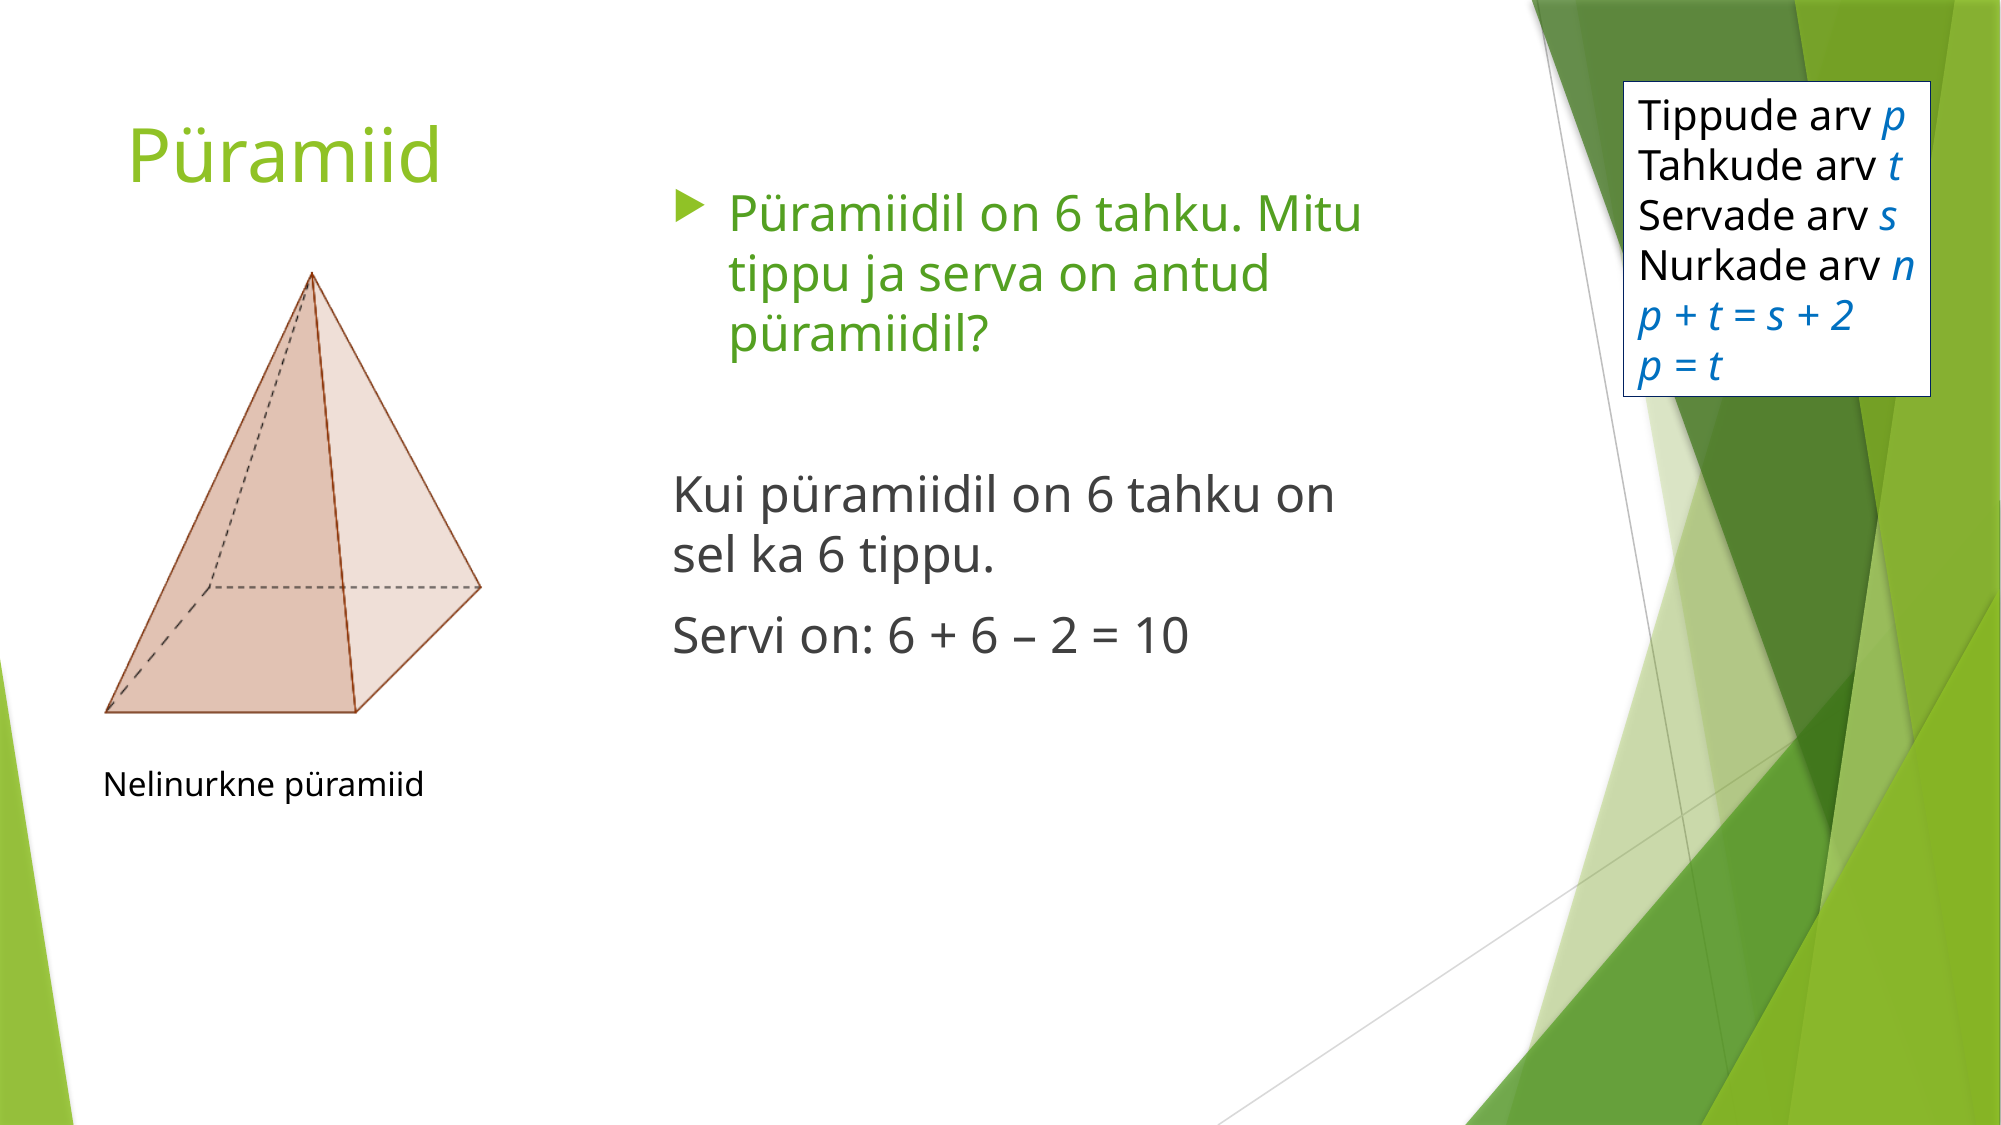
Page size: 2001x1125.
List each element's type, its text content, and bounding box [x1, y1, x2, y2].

picture [88, 253, 496, 739]
list Püramiidil on 6 tahku. Mitu tippu ja serva on antud püramiidil? Kui püramiidil on 6 tahku on sel ka 6 tippu. Servi on: 6 + 6 – 2 = 10 [657, 173, 1410, 1096]
text_box Tippude arv p Tahkude arv t Servade arv s Nurkade arv n p + t = s + 2 p = t [1623, 81, 1931, 397]
text_box Nelinurkne püramiid [87, 755, 441, 811]
title Püramiid [111, 99, 1522, 317]
